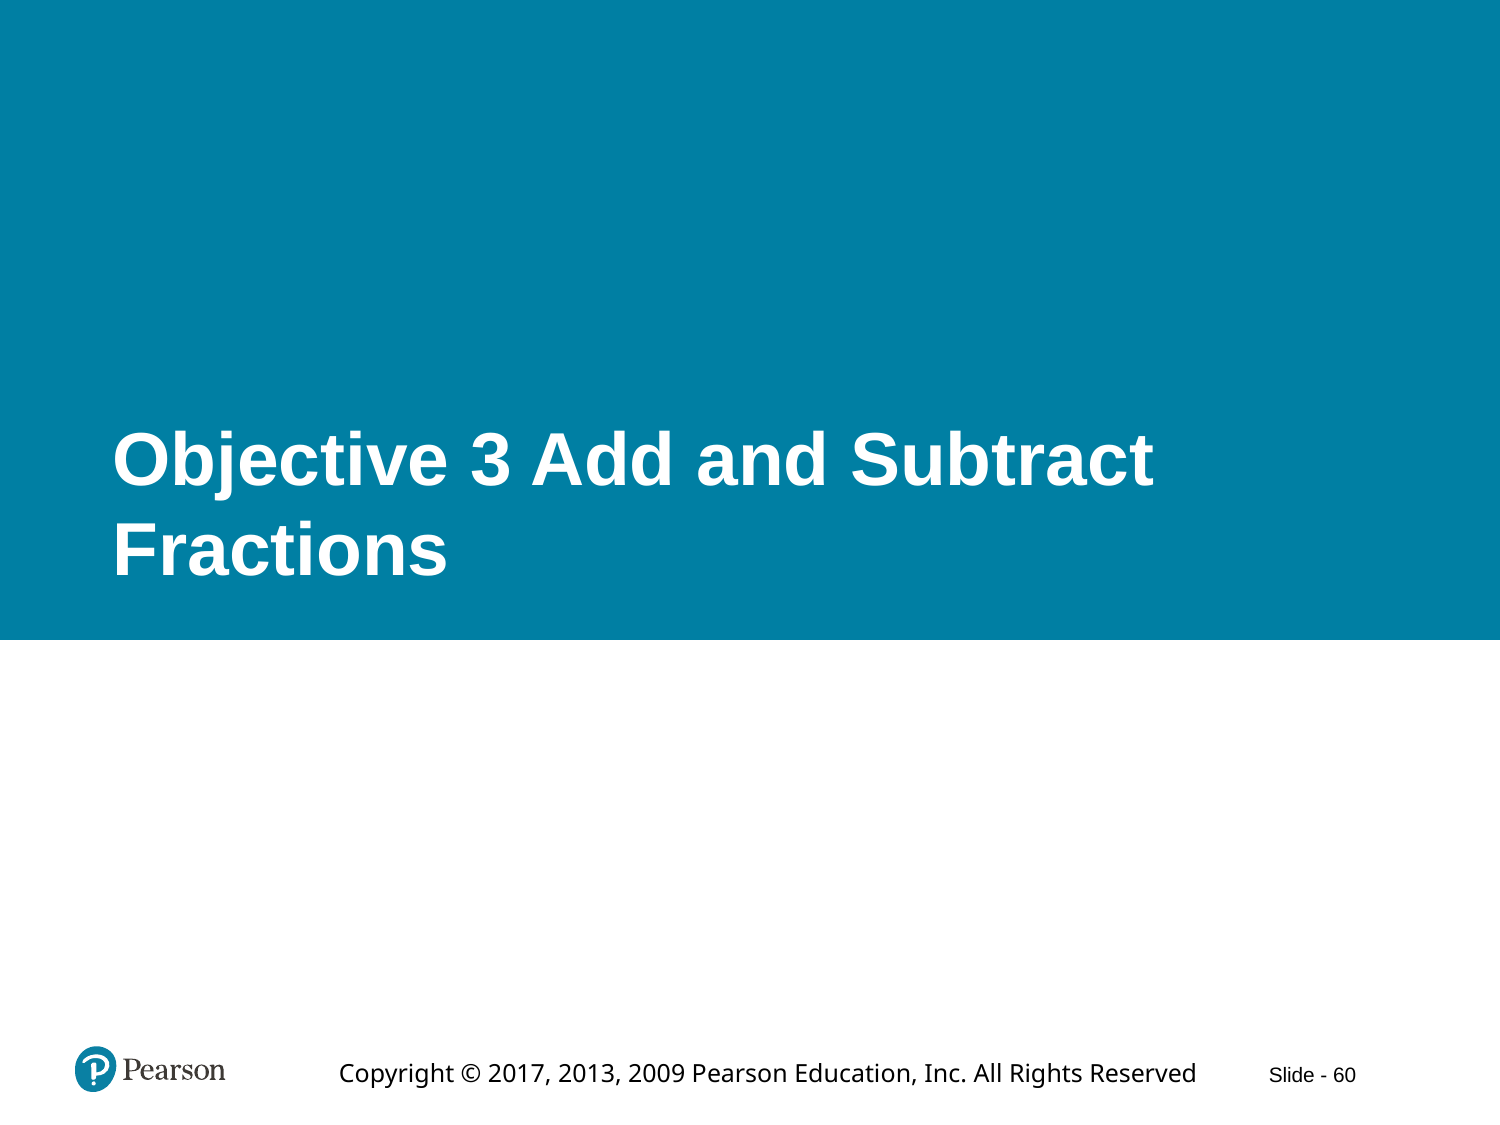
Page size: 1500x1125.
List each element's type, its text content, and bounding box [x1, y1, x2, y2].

title Objective 3 Add and Subtract Fractions [112, 125, 1388, 591]
